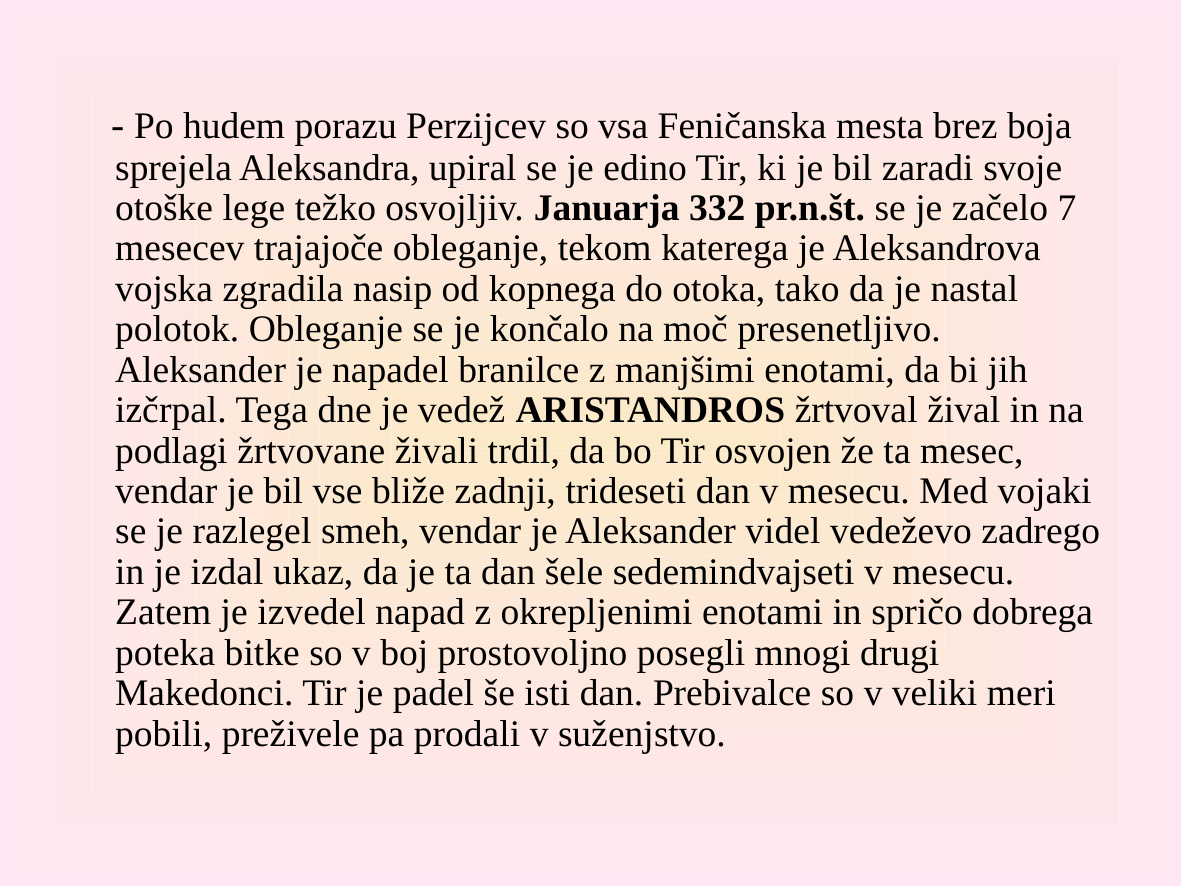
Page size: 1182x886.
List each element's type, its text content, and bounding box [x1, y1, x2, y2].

list - Po hudem porazu Perzijcev so vsa Feničanska mesta brez boja sprejela Aleksandra, upiral se je edino Tir, ki je bil zaradi svoje otoške lege težko osvojljiv. Januarja 332 pr.n.št. se je začelo 7 mesecev trajajoče obleganje, tekom katerega je Aleksandrova vojska zgradila nasip od kopnega do otoka, tako da je nastal polotok. Obleganje se je končalo na moč presenetljivo. Aleksander je napadel branilce z manjšimi enotami, da bi jih izčrpal. Tega dne je vedež ARISTANDROS žrtvoval žival in na podlagi žrtvovane živali trdil, da bo Tir osvojen že ta mesec, vendar je bil vse bliže zadnji, trideseti dan v mesecu. Med vojaki se je razlegel smeh, vendar je Aleksander videl vedeževo zadrego in je izdal ukaz, da je ta dan šele sedemindvajseti v mesecu. Zatem je izvedel napad z okrepljenimi enotami in spričo dobrega poteka bitke so v boj prostovoljno posegli mnogi drugi Makedonci. Tir je padel še isti dan. Prebivalce so v veliki meri pobili, preživele pa prodali v suženjstvo. [59, 98, 1123, 816]
